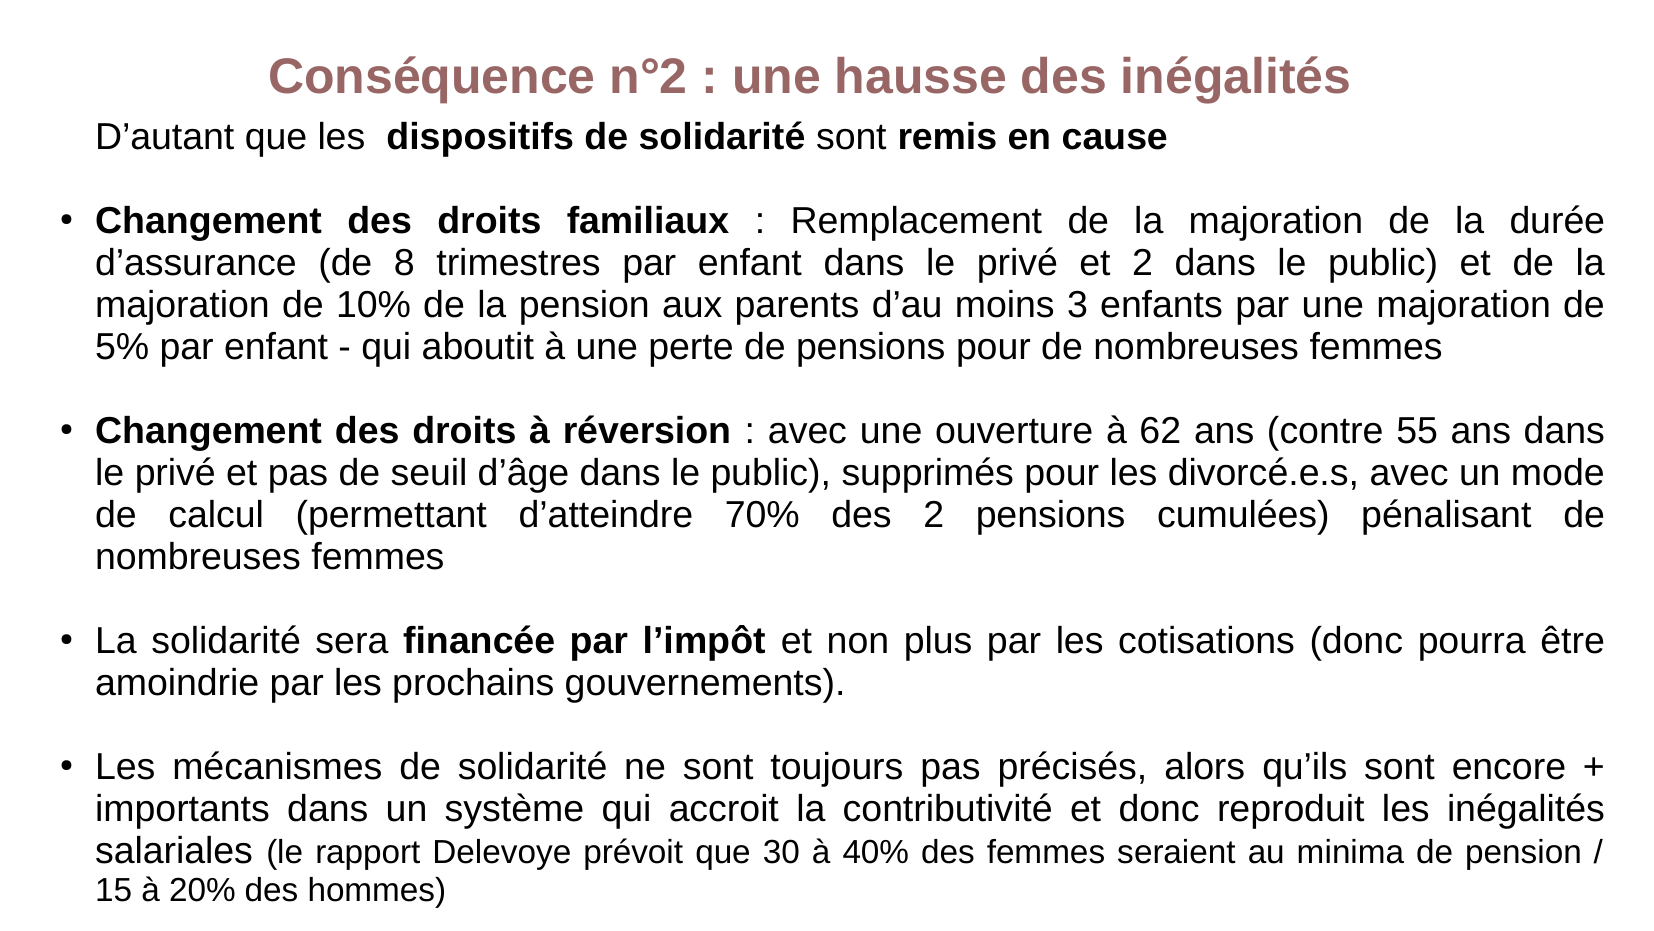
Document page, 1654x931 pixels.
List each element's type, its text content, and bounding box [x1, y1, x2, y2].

title Conséquence n°2 : une hausse des inégalités [0, 30, 1636, 124]
text_box D’autant que les dispositifs de solidarité sont remis en cause Changement des droits familiaux : Remplacement de la majoration de la durée d’assurance (de 8 trimestres par enfant dans le privé et 2 dans le public) et de la majoration de 10% de la pension aux parents d’au moins 3 enfants par une majoration de 5% par enfant - qui aboutit à une perte de pensions pour de nombreuses femmes Changement des droits à réversion : avec une ouverture à 62 ans (contre 55 ans dans le privé et pas de seuil d’âge dans le public), supprimés pour les divorcé.e.s, avec un mode de calcul (permettant d’atteindre 70% des 2 pensions cumulées) pénalisant de nombreuses femmes La solidarité sera financée par l’impôt et non plus par les cotisations (donc pourra être amoindrie par les prochains gouvernements). Les mécanismes de solidarité ne sont toujours pas précisés, alors qu’ils sont encore + importants dans un système qui accroit la contributivité et donc reproduit les inégalités salariales (le rapport Delevoye prévoit que 30 à 40% des femmes seraient au minima de pension / 15 à 20% des hommes) [45, 108, 1621, 921]
